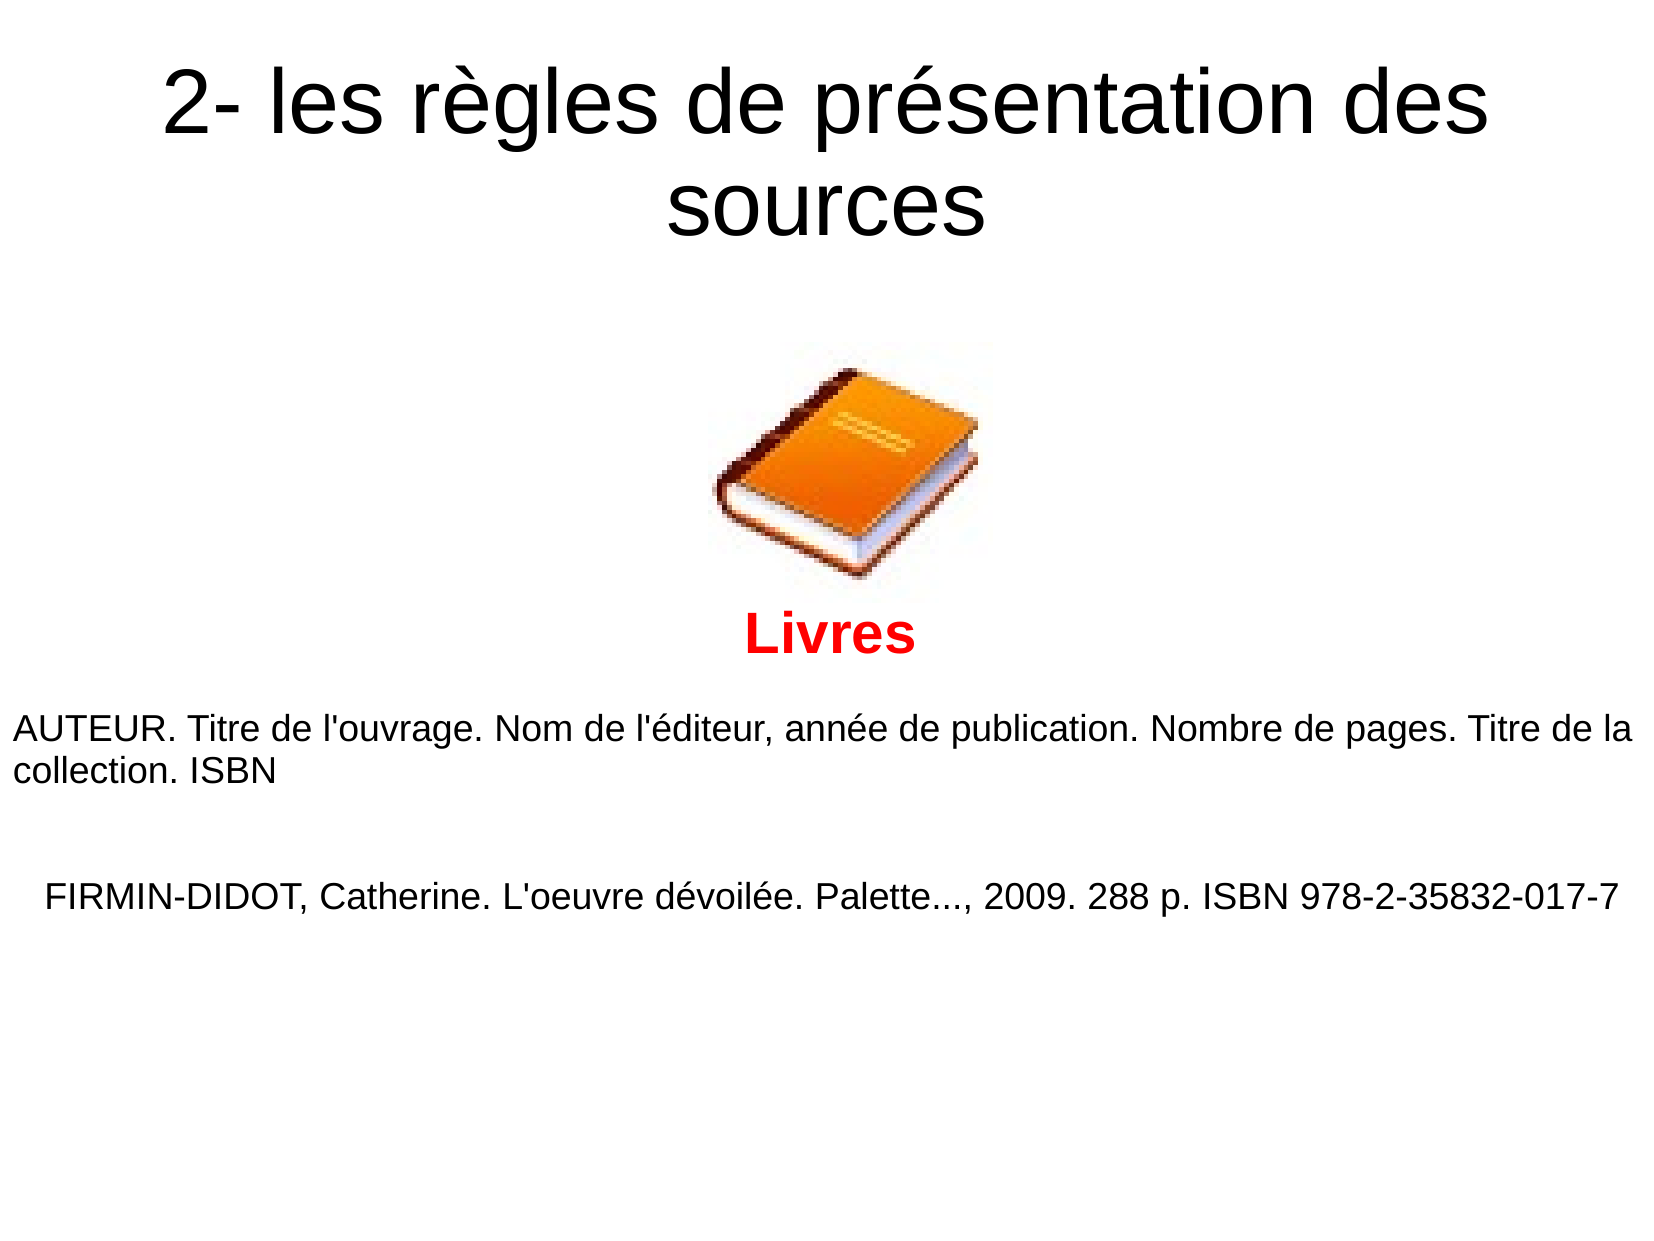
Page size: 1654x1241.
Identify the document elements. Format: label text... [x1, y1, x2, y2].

picture [708, 342, 993, 551]
text_box Livres AUTEUR. Titre de l'ouvrage. Nom de l'éditeur, année de publication. Nombre de pages. Titre de la collection. ISBN FIRMIN-DIDOT, Catherine. L'oeuvre dévoilée. Palette..., 2009. 288 p. ISBN 978-2-35832-017-7 [0, 551, 1654, 945]
title 2- les règles de présentation des sources [82, 49, 1571, 257]
